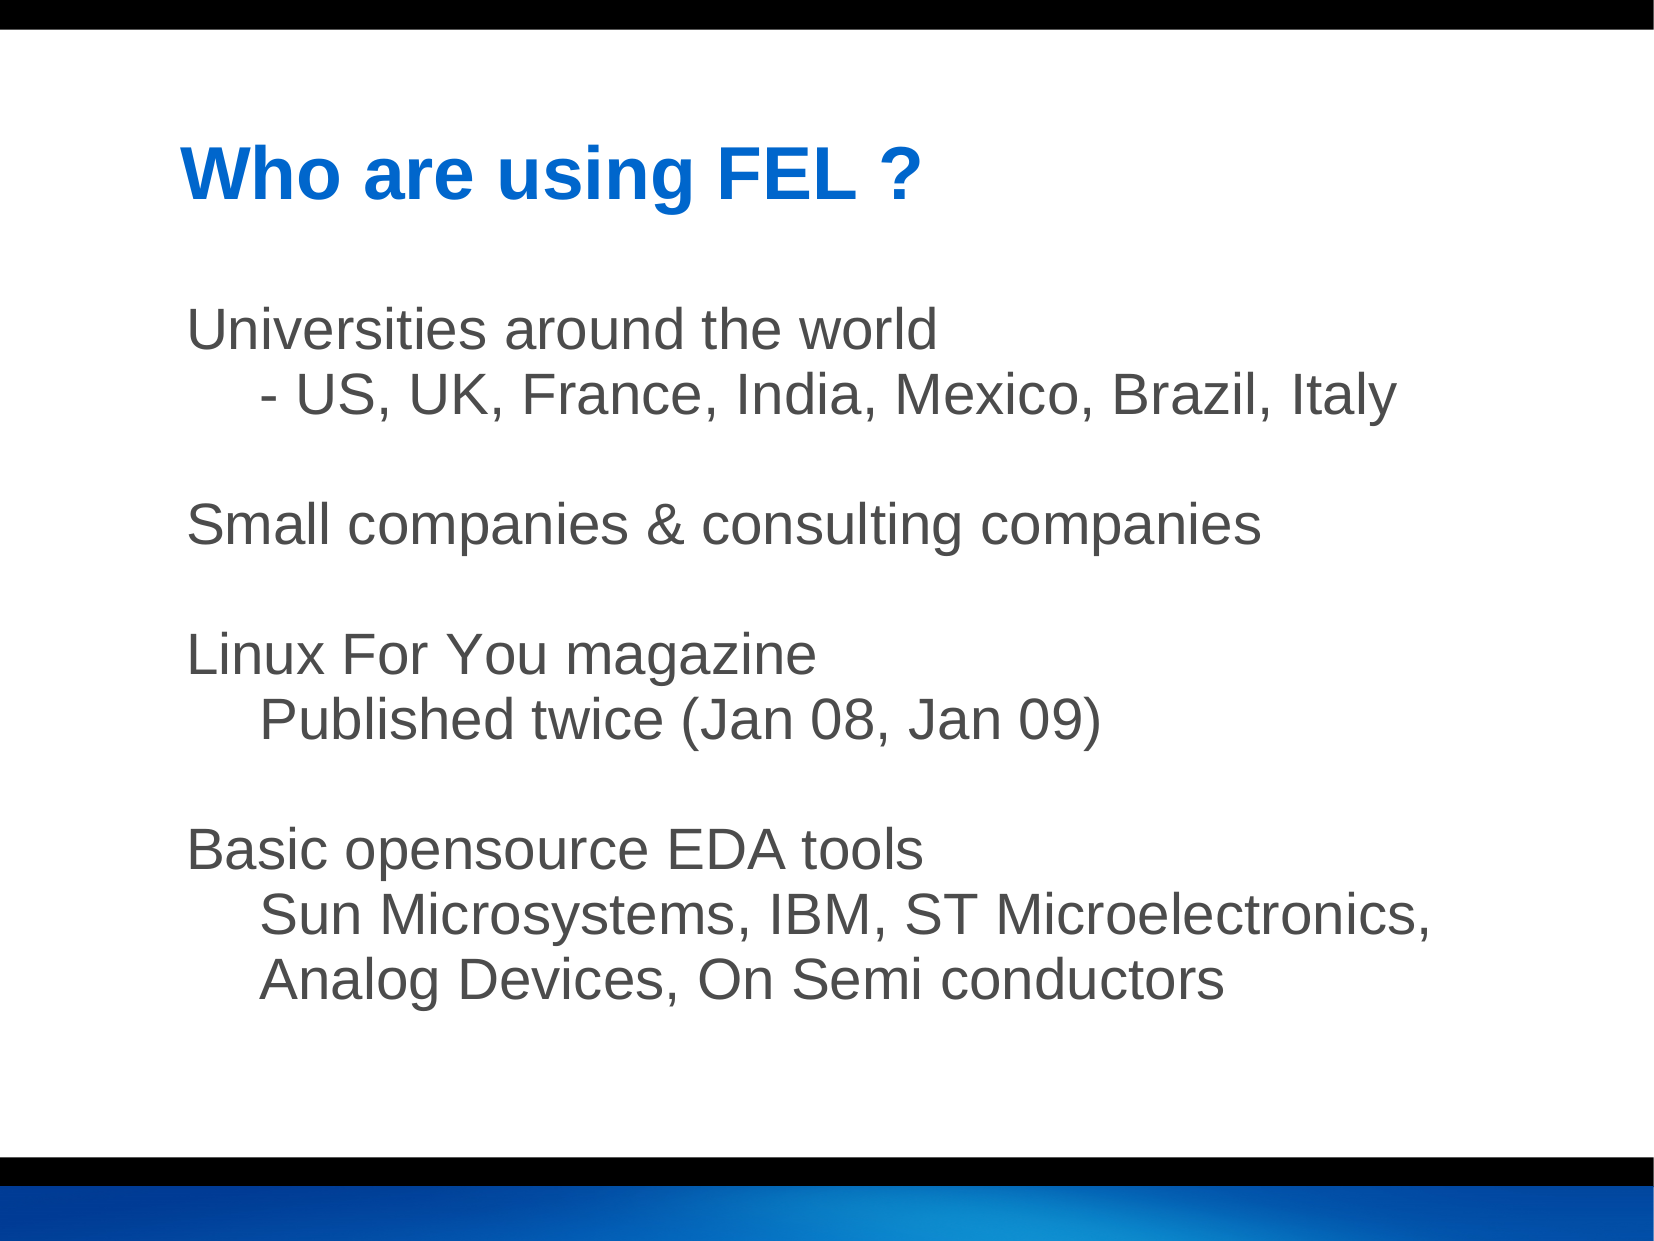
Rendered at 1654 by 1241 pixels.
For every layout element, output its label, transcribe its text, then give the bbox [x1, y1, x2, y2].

text_box Who are using FEL ? [165, 124, 941, 223]
picture [0, 1186, 1654, 1241]
text_box Universities around the world - US, UK, France, India, Mexico, Brazil, Italy Small companies & consulting companies Linux For You magazine Published twice (Jan 08, Jan 09) Basic opensource EDA tools Sun Microsystems, IBM, ST Microelectronics, Analog Devices, On Semi conductors [171, 289, 1466, 1020]
